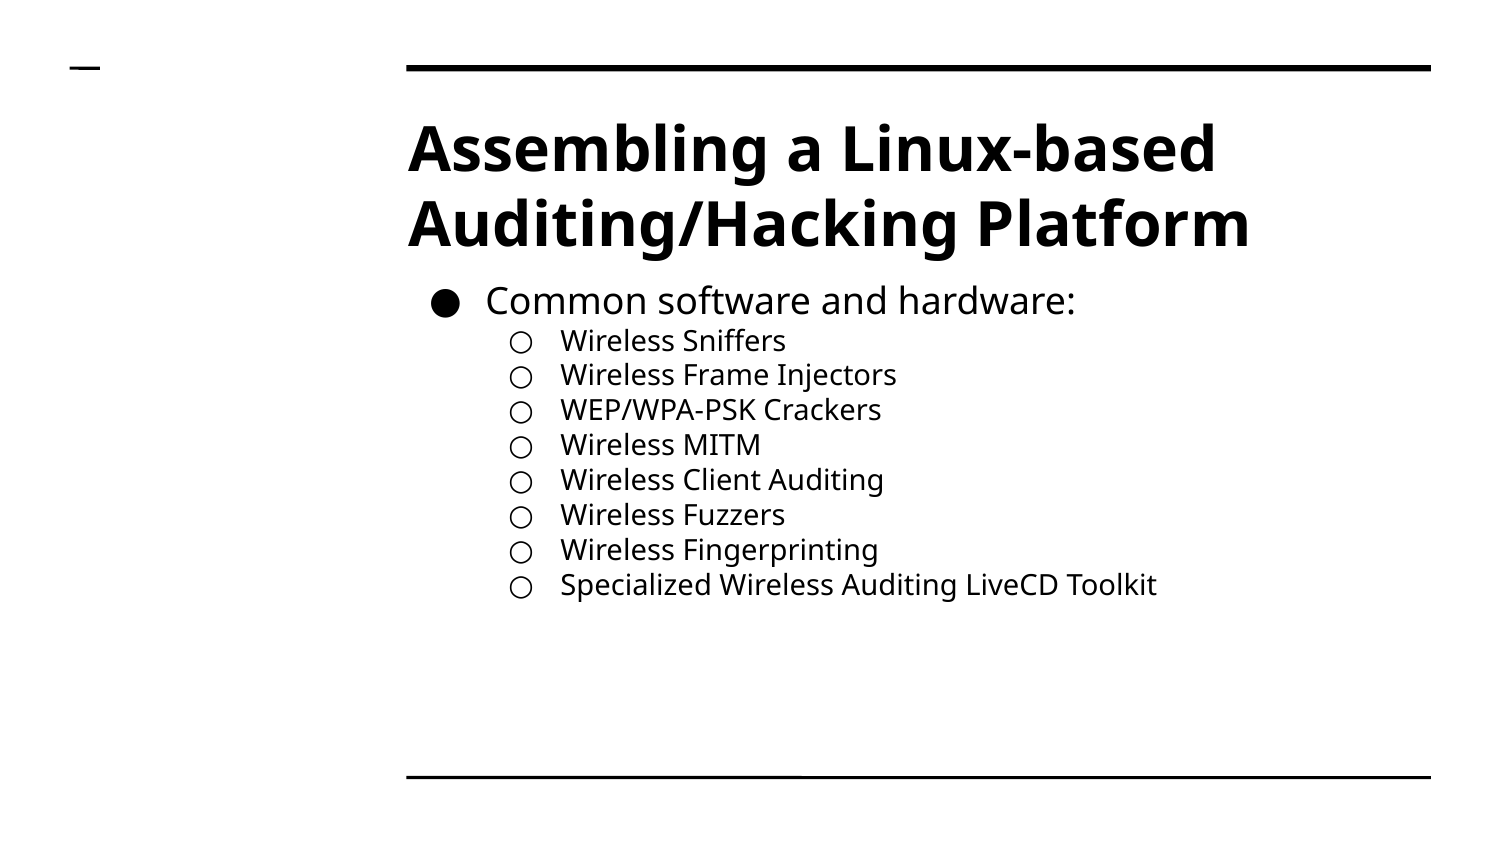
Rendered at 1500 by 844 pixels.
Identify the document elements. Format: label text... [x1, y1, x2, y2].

list Common software and hardware: Wireless Sniffers Wireless Frame Injectors WEP/WPA-PSK Crackers Wireless MITM Wireless Client Auditing Wireless Fuzzers Wireless Fingerprinting Specialized Wireless Auditing LiveCD Toolkit [395, 261, 1433, 755]
title Assembling a Linux-based Auditing/Hacking Platform [393, 94, 1431, 199]
